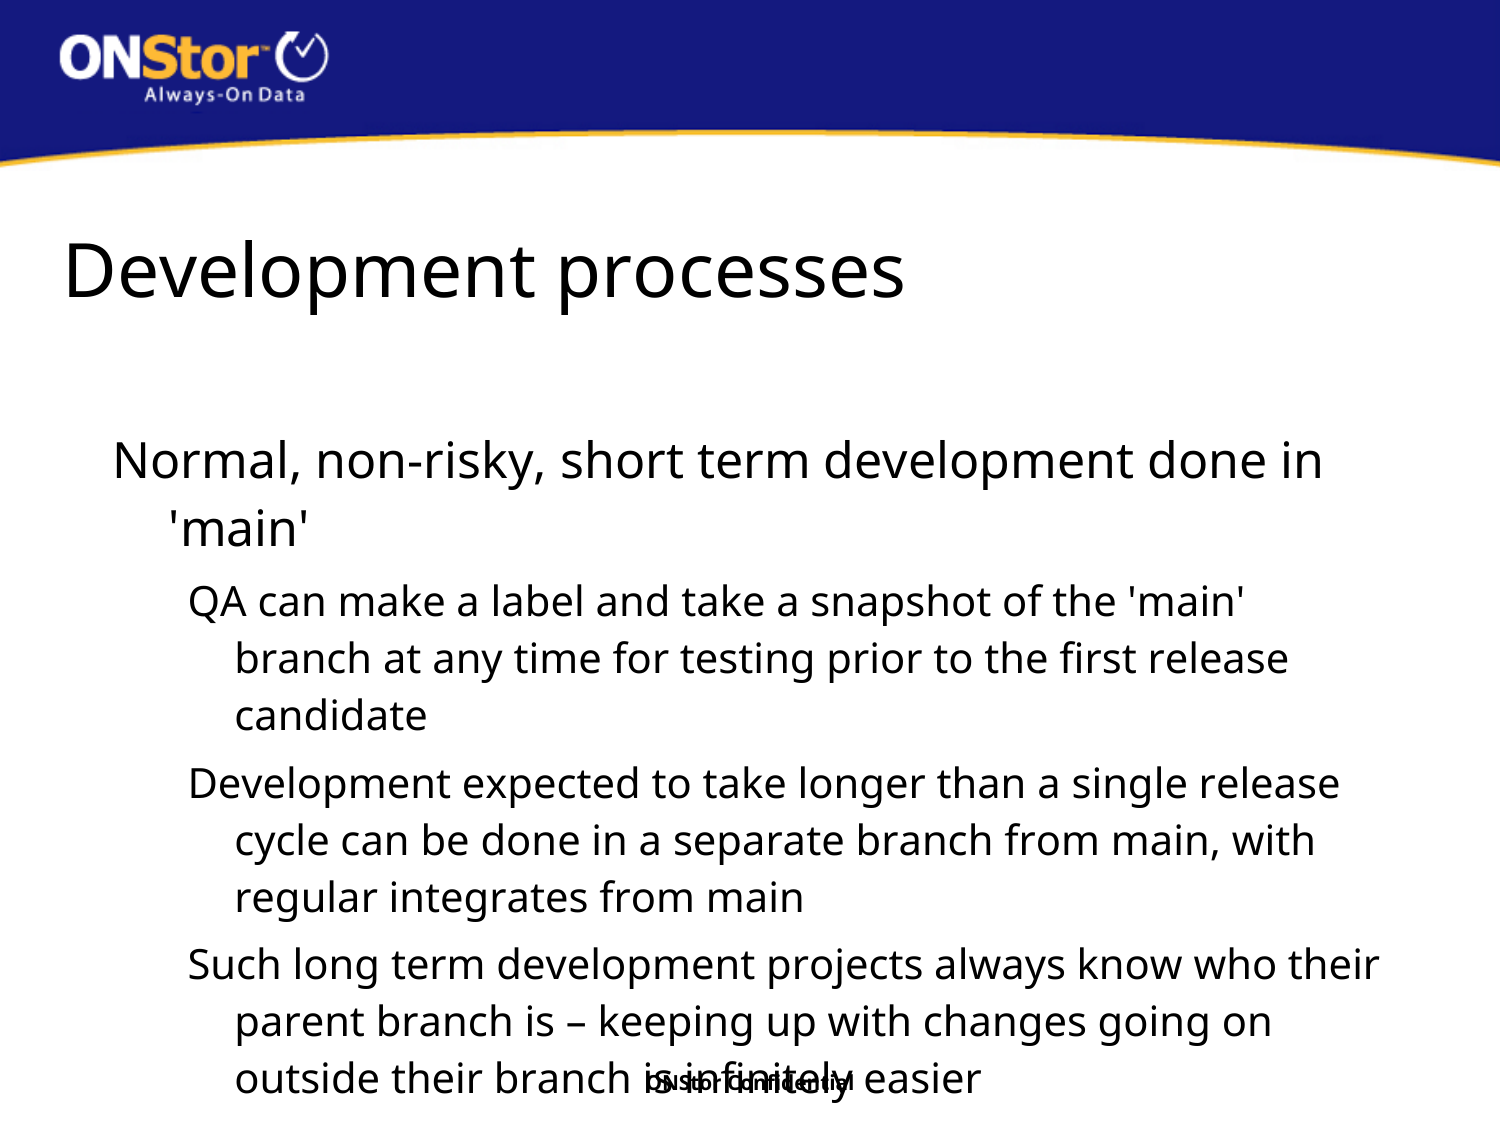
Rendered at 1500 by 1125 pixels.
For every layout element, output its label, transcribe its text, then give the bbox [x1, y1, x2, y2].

list Normal, non-risky, short term development done in 'main' QA can make a label and take a snapshot of the 'main' branch at any time for testing prior to the first release candidate Development expected to take longer than a single release cycle can be done in a separate branch from main, with regular integrates from main Such long term development projects always know who their parent branch is – keeping up with changes going on outside their branch is infinitely easier [112, 425, 1388, 1011]
title Development processes [62, 174, 1338, 363]
